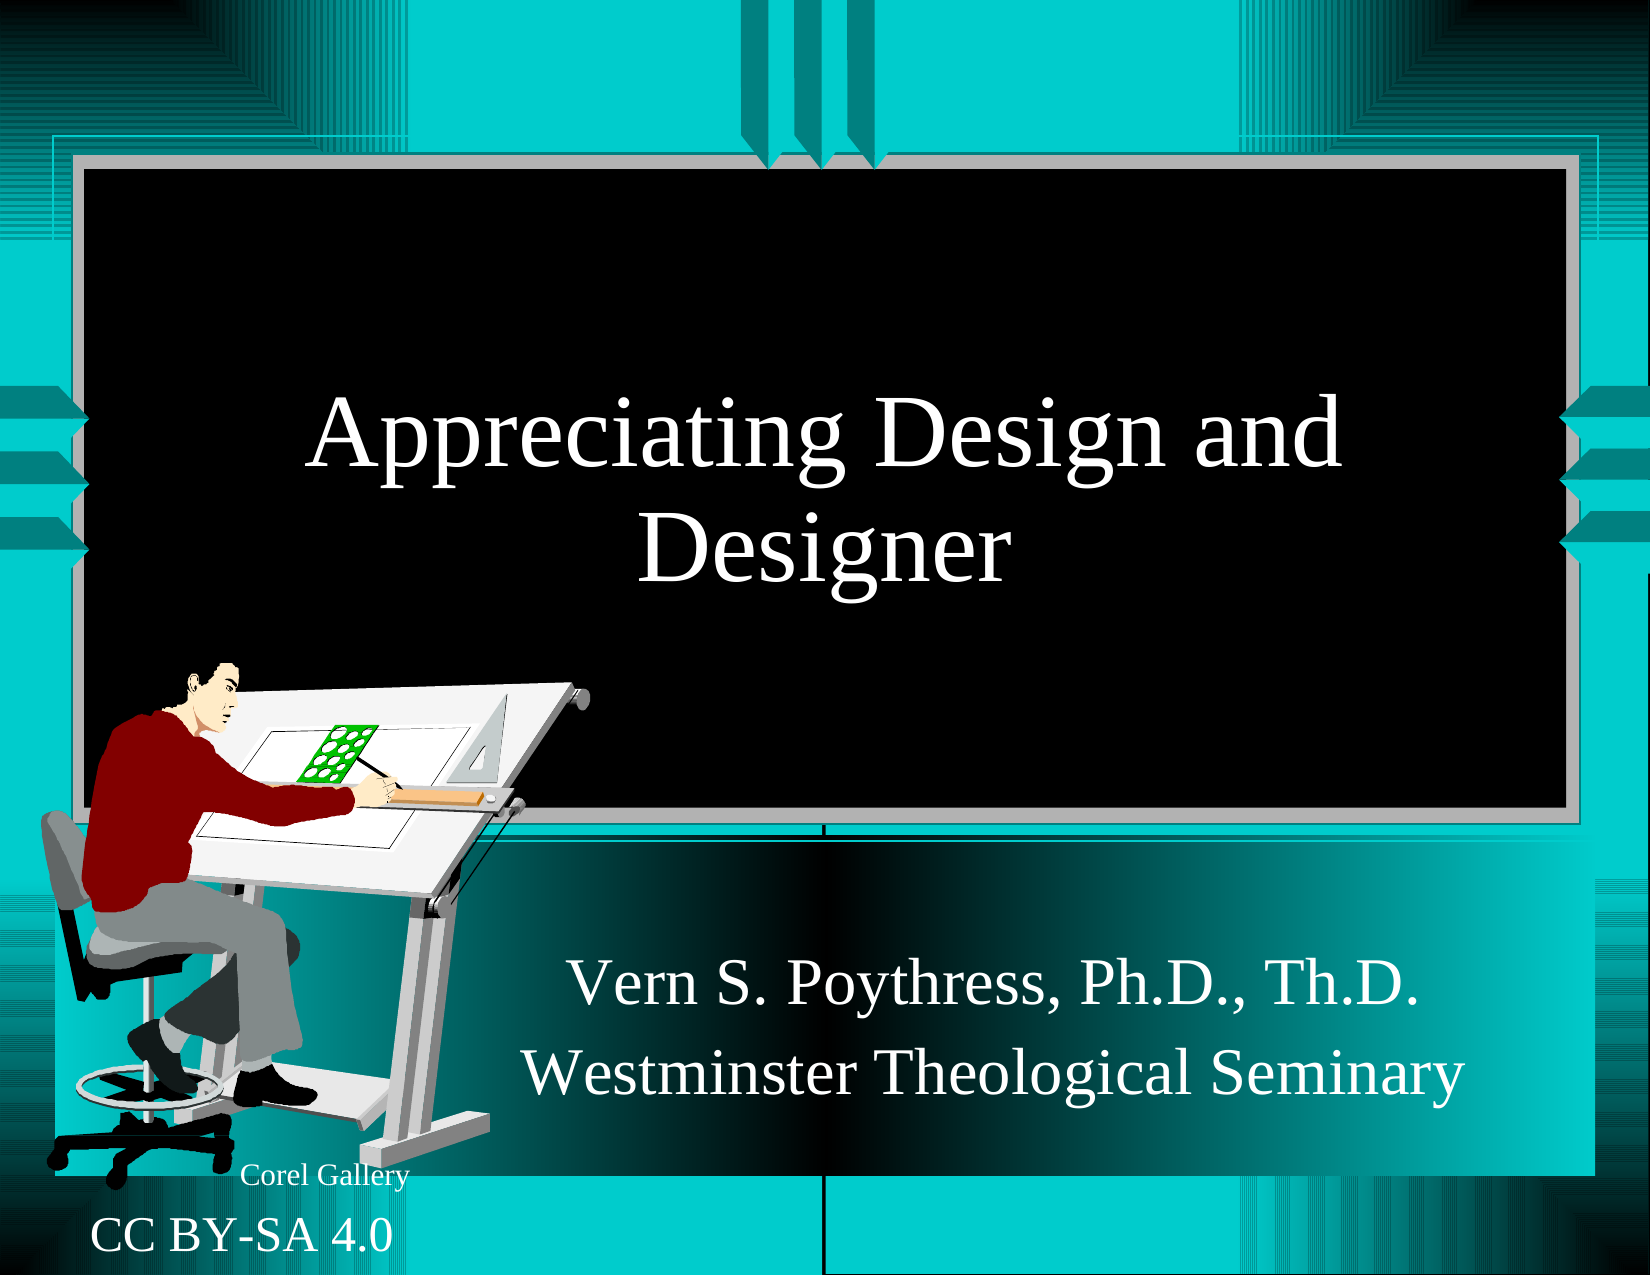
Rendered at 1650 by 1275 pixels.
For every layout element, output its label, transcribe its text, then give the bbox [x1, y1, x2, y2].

subtitle Vern S. Poythress, Ph.D., Th.D. Westminster Theological Seminary [591, 864, 1572, 1190]
picture [41, 637, 591, 1191]
text_box CC BY-SA 4.0 [74, 1199, 488, 1275]
text_box Corel Gallery [224, 1150, 488, 1219]
title Appreciating Design and Designer [123, 349, 1527, 628]
